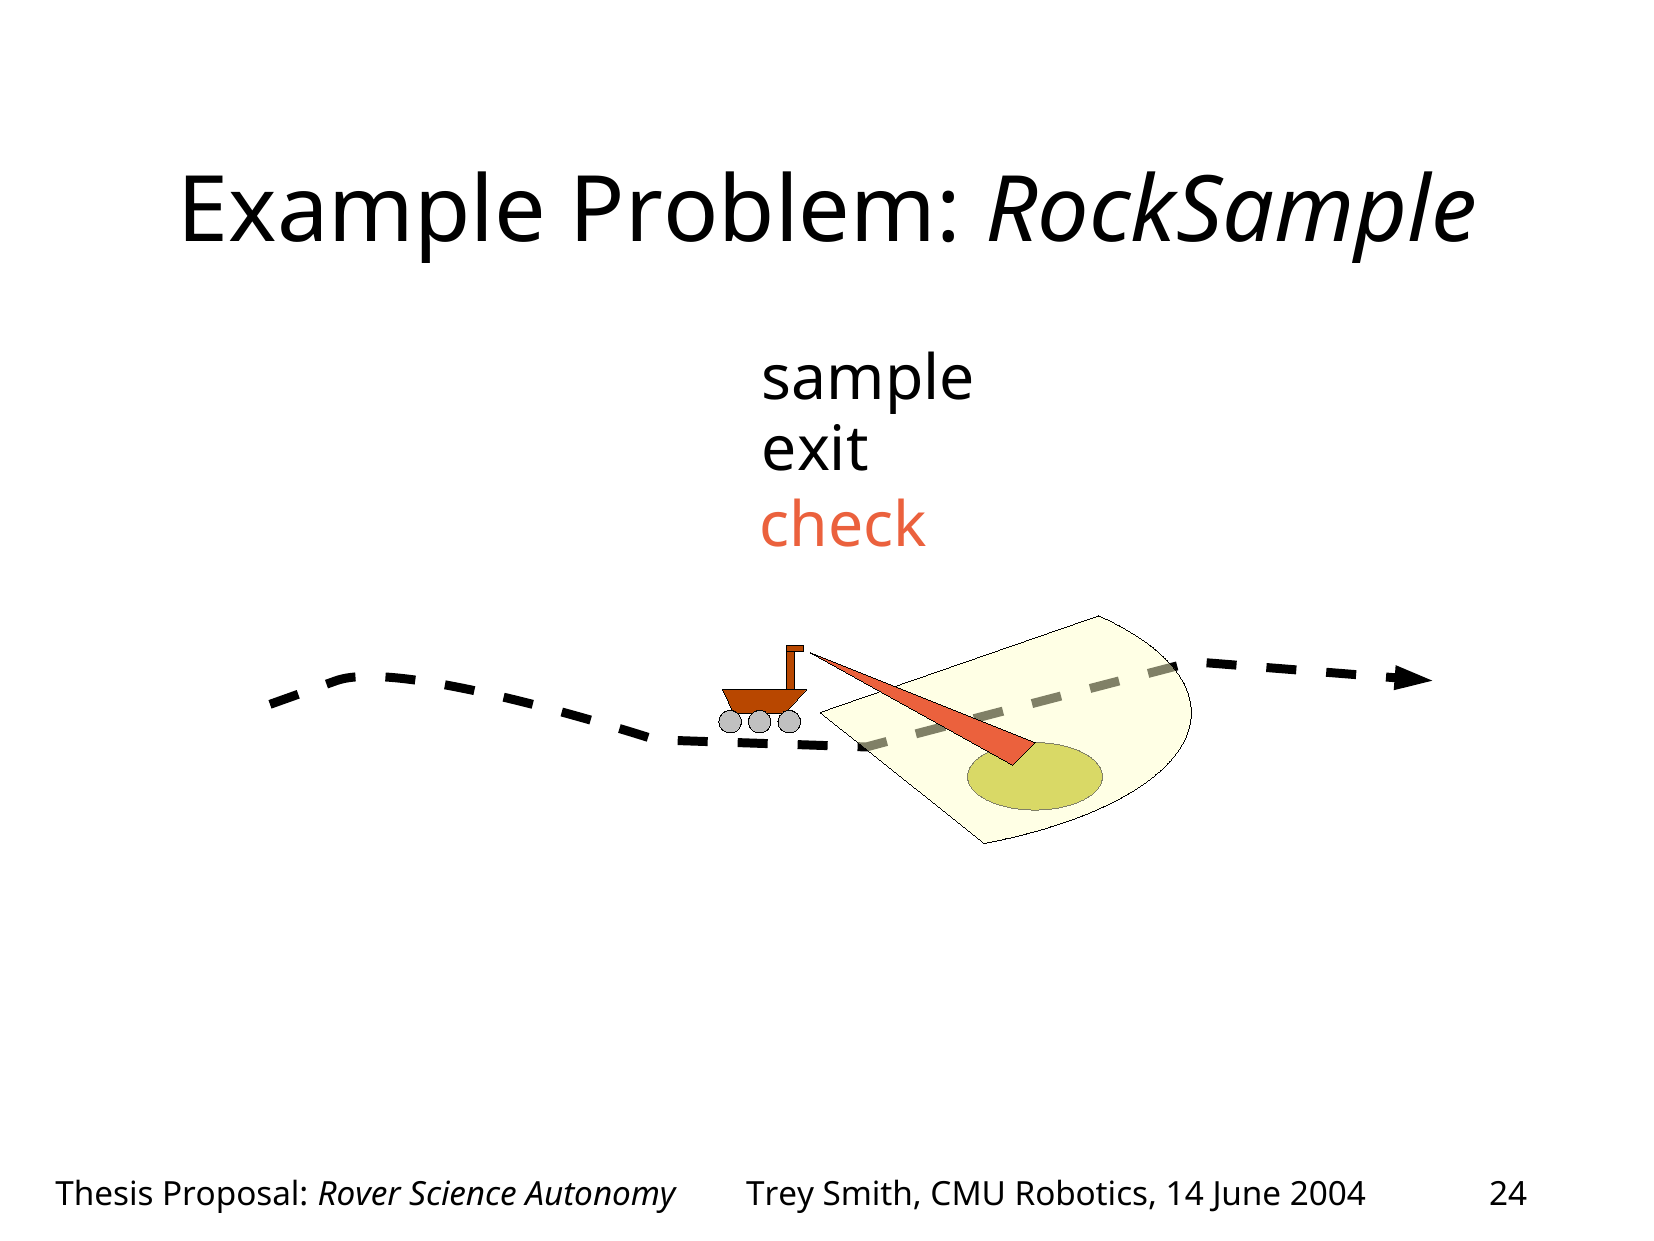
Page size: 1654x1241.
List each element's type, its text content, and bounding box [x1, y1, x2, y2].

text_box [718, 645, 807, 733]
text_box exit [761, 403, 860, 479]
title Example Problem: RockSample [121, 102, 1534, 311]
text_box [810, 615, 1192, 844]
text_box check [759, 479, 924, 555]
text_box sample [761, 332, 964, 408]
